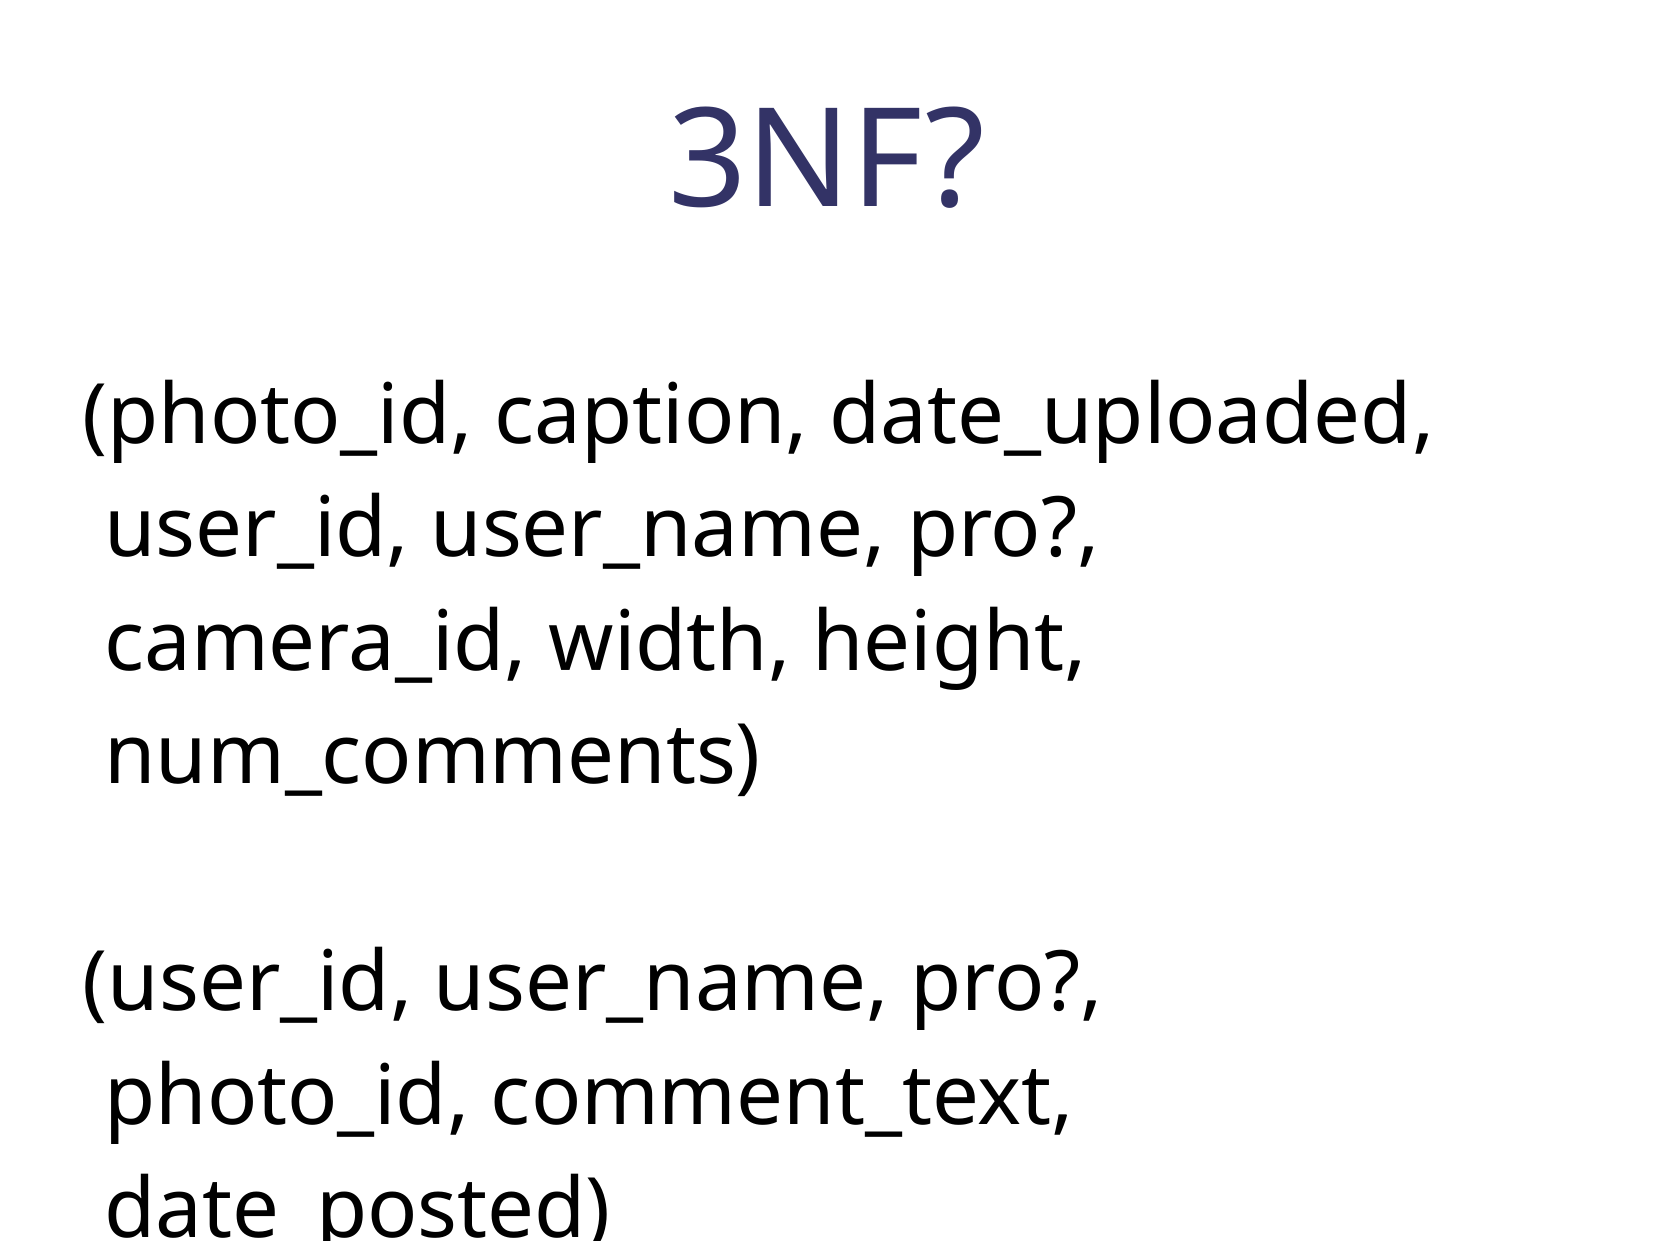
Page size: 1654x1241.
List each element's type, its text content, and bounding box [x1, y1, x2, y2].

subtitle (photo_id, caption, date_uploaded, user_id, user_name, pro?, camera_id, width, height, num_comments) (user_id, user_name, pro?, photo_id, comment_text, date_posted) [82, 354, 1571, 1165]
title 3NF? [82, 56, 1571, 250]
